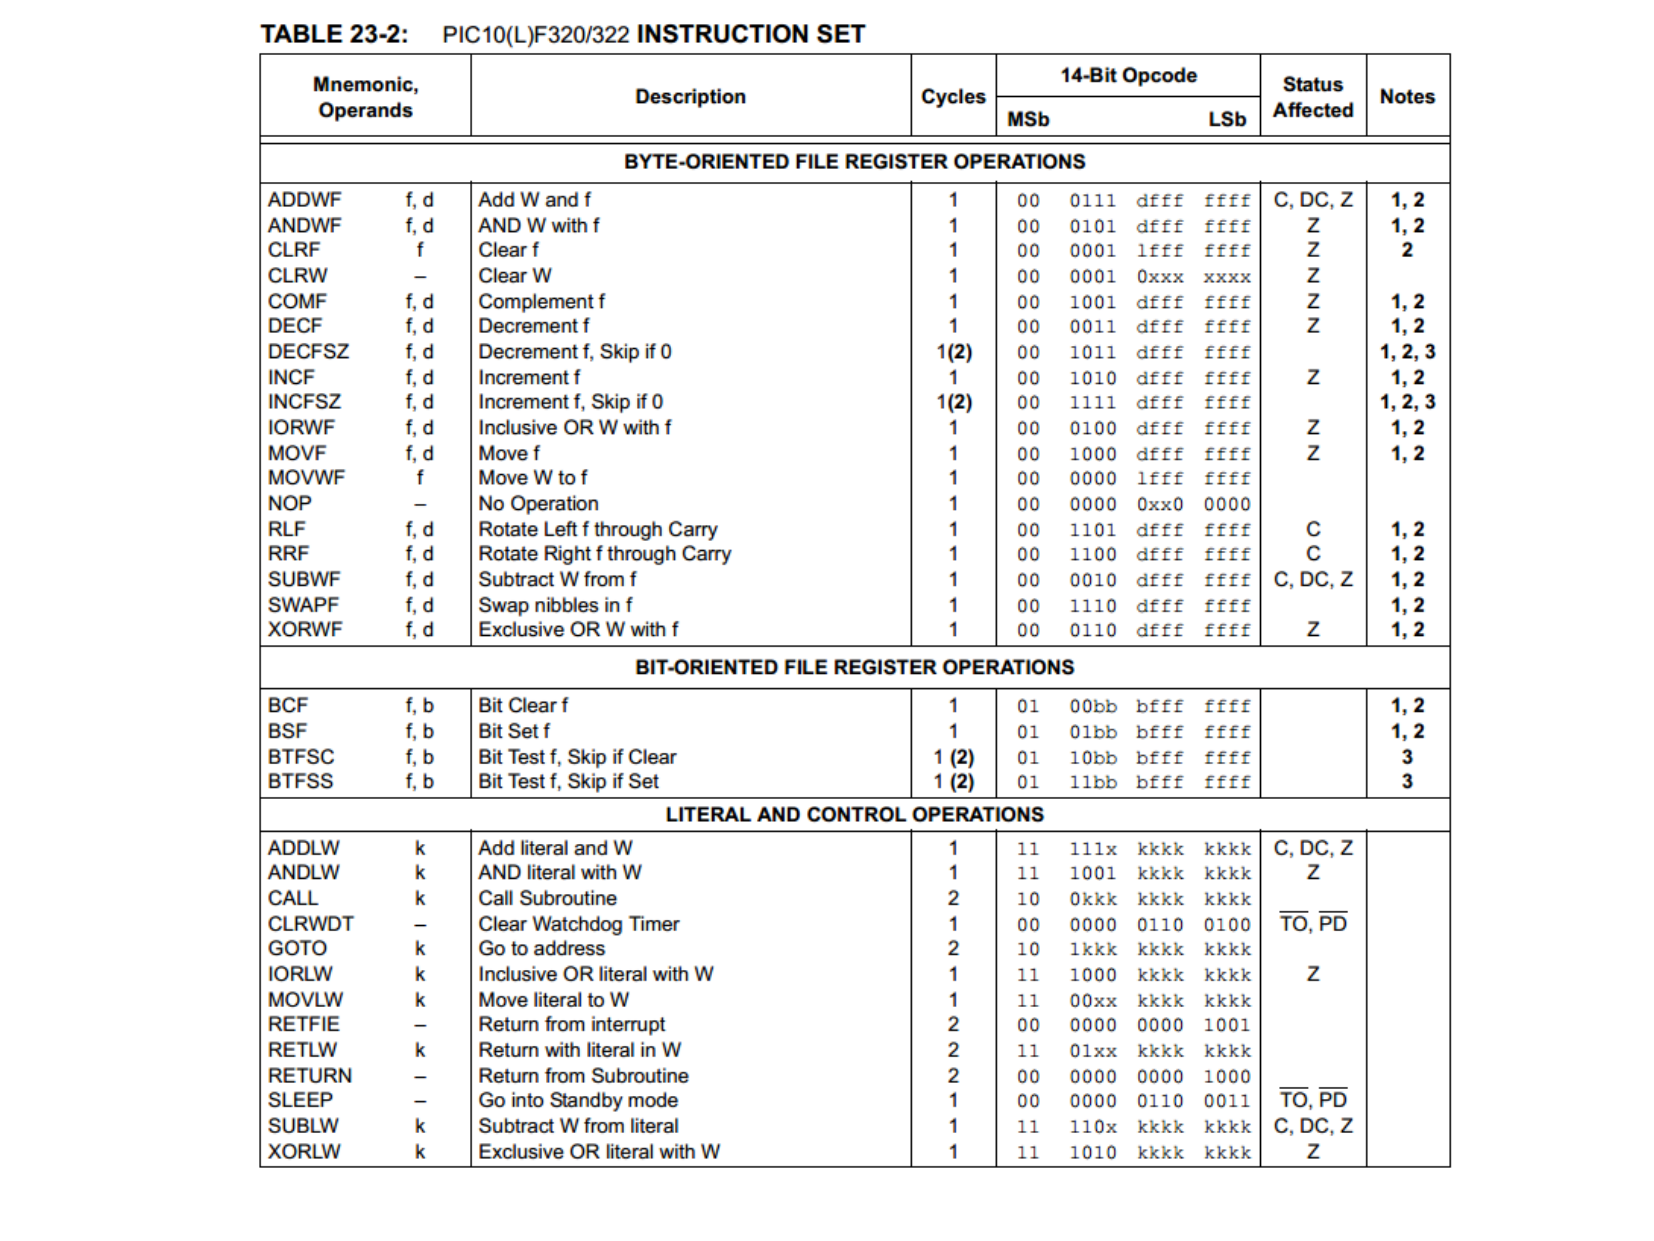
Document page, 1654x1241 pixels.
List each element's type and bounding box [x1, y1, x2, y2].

picture [249, 14, 1471, 1174]
